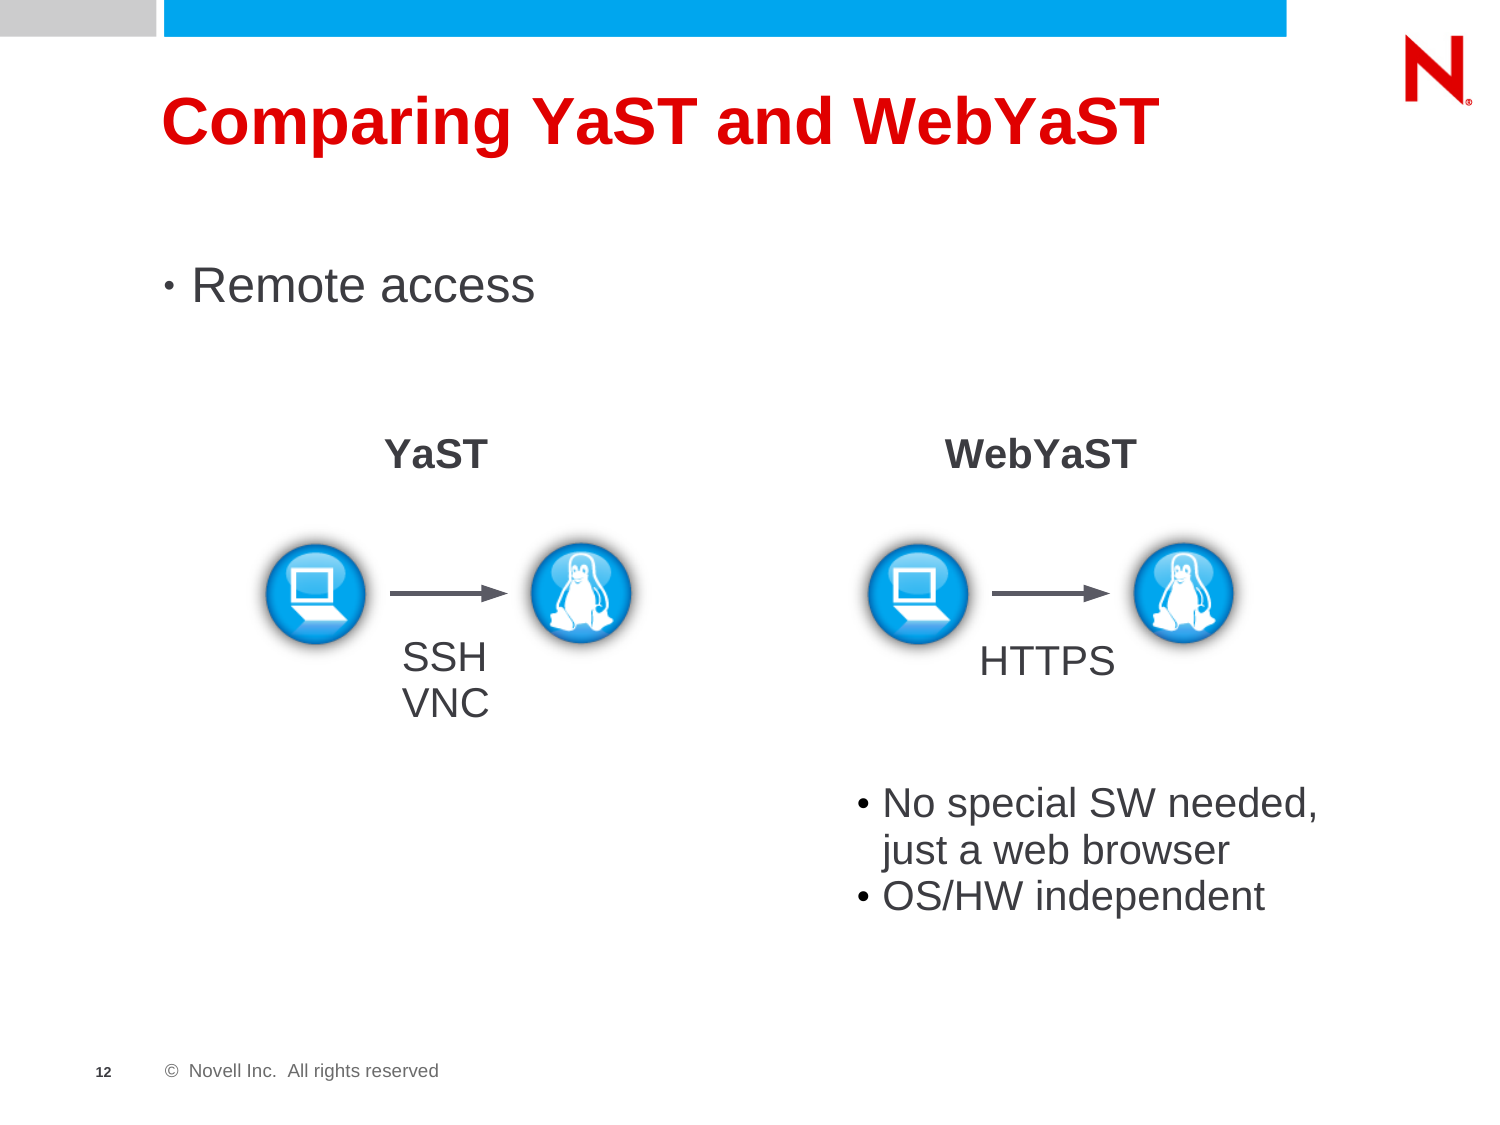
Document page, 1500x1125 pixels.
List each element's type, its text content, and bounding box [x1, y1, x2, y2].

text_box No special SW needed, just a web browser OS/HW independent [856, 780, 1319, 920]
title Comparing YaST and WebYaST [161, 41, 1383, 205]
list Remote access [163, 254, 1404, 986]
picture [1403, 32, 1473, 107]
text_box WebYaST [944, 431, 1170, 494]
